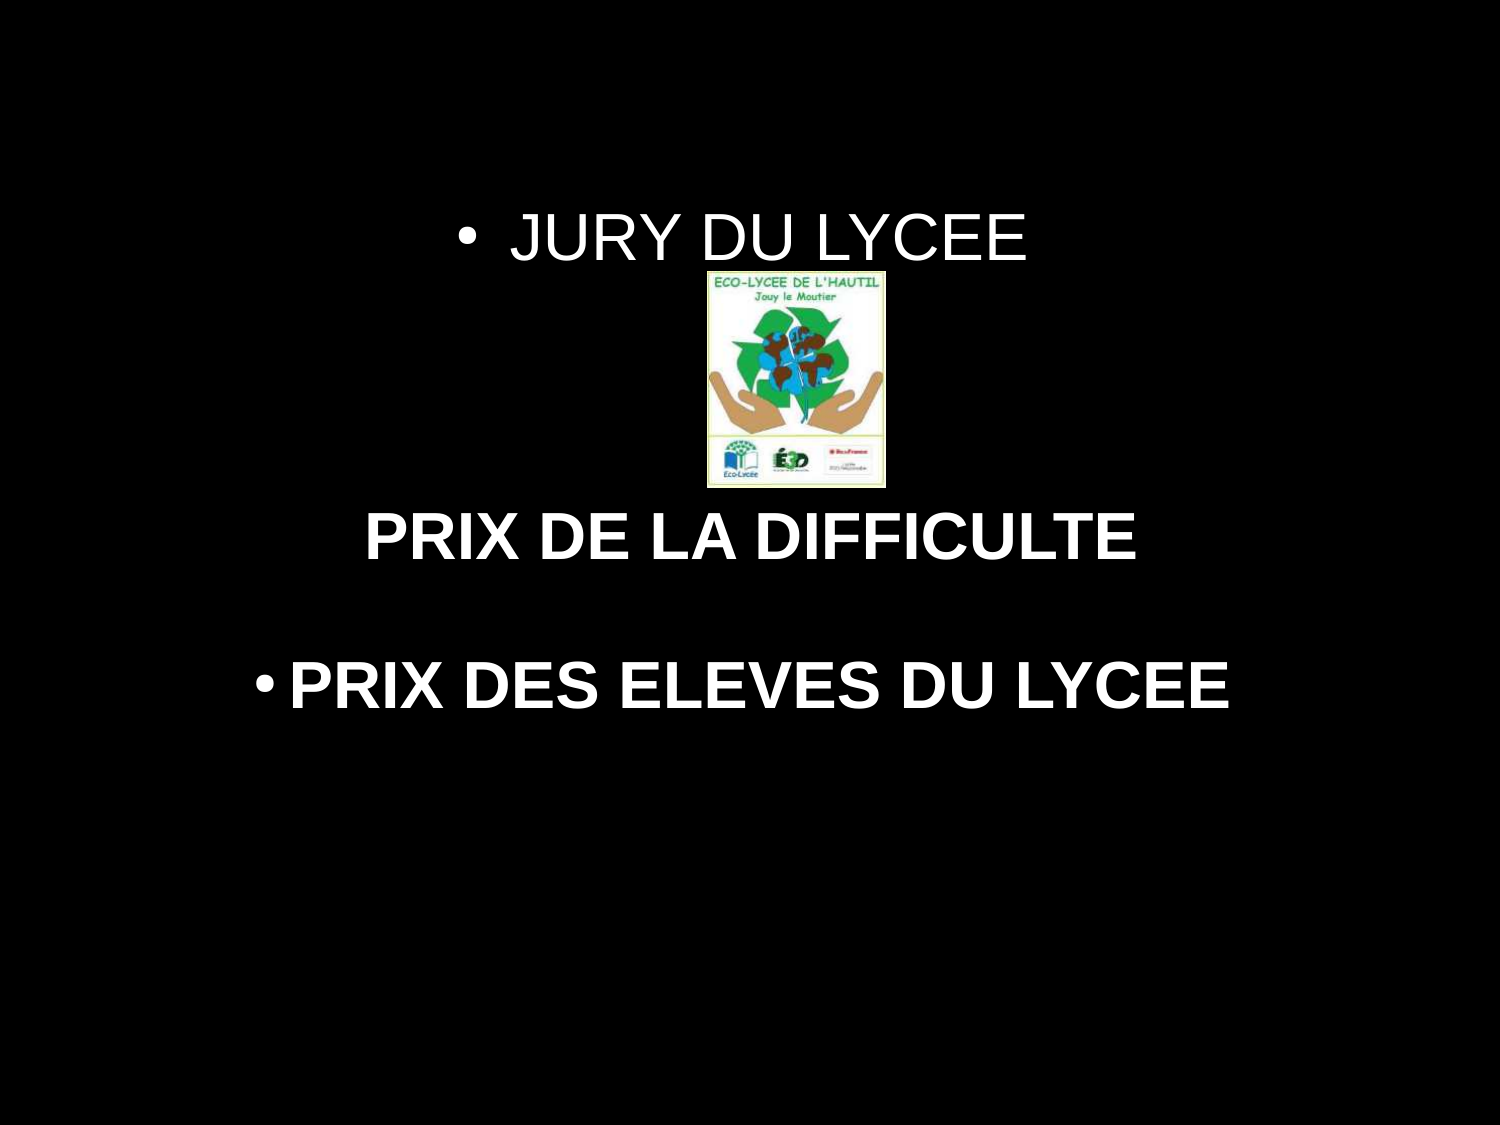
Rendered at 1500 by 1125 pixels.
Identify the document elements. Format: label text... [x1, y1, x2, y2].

subtitle JURY DU LYCEE PRIX DE LA DIFFICULTE PRIX DES ELEVES DU LYCEE [67, 199, 1418, 948]
picture [707, 271, 886, 488]
